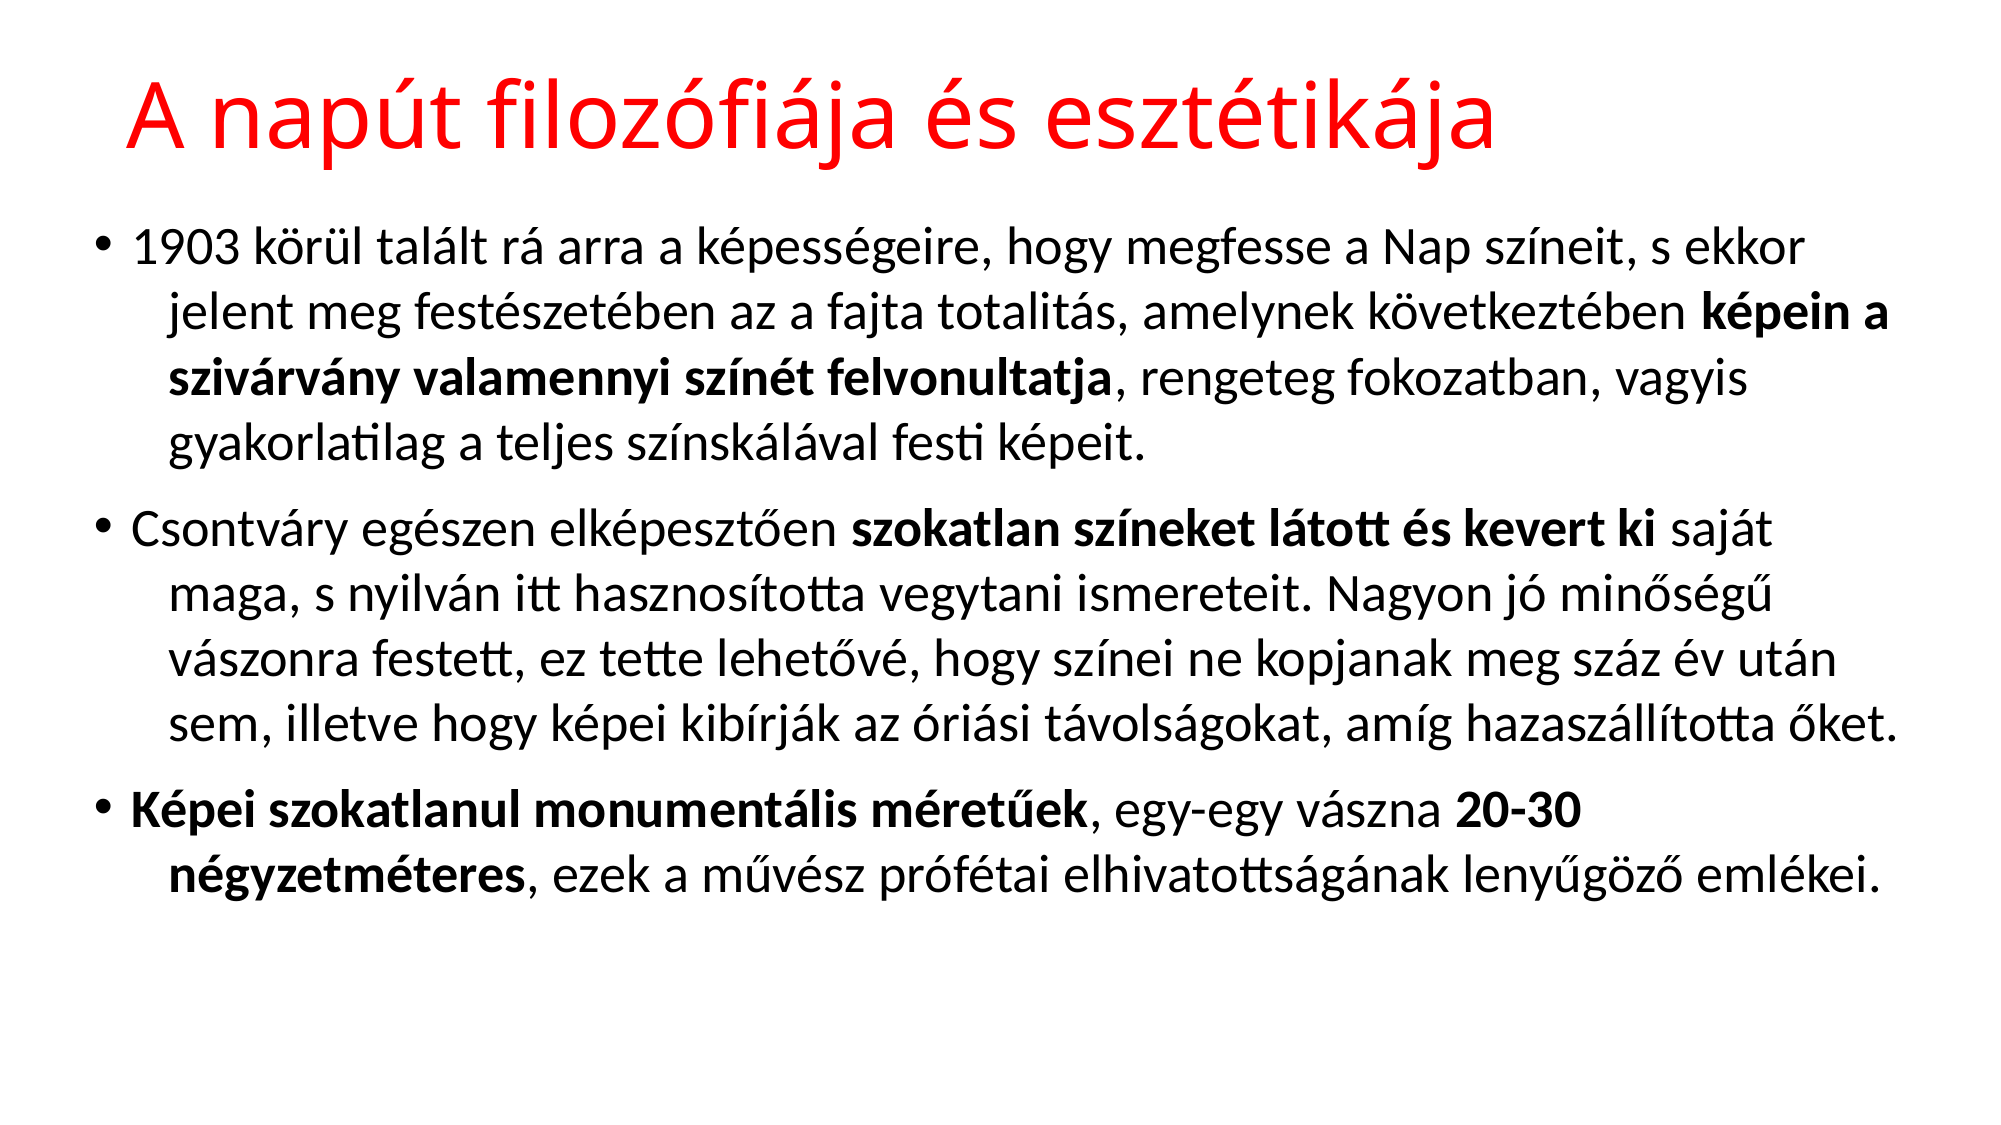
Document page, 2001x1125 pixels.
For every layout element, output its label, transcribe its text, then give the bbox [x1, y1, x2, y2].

title A napút filozófiája és esztétikája [111, 9, 1837, 203]
list 1903 körül talált rá arra a képességeire, hogy megfesse a Nap színeit, s ekkor jelent meg festészetében az a fajta totalitás, amelynek következtében képein a szivárvány valamennyi színét felvonultatja, rengeteg fokozatban, vagyis gyakorlatilag a teljes színskálával festi képeit. Csontváry egészen elképesztően szokatlan színeket látott és kevert ki saját maga, s nyilván itt hasznosította vegytani ismereteit. Nagyon jó minőségű vászonra festett, ez tette lehetővé, hogy színei ne kopjanak meg száz év után sem, illetve hogy képei kibírják az óriási távolságokat, amíg hazaszállította őket. Képei szokatlanul monumentális méretűek, egy-egy vászna 20-30 négyzetméteres, ezek a művész prófétai elhivatottságának lenyűgöző emlékei. [78, 203, 1928, 1030]
